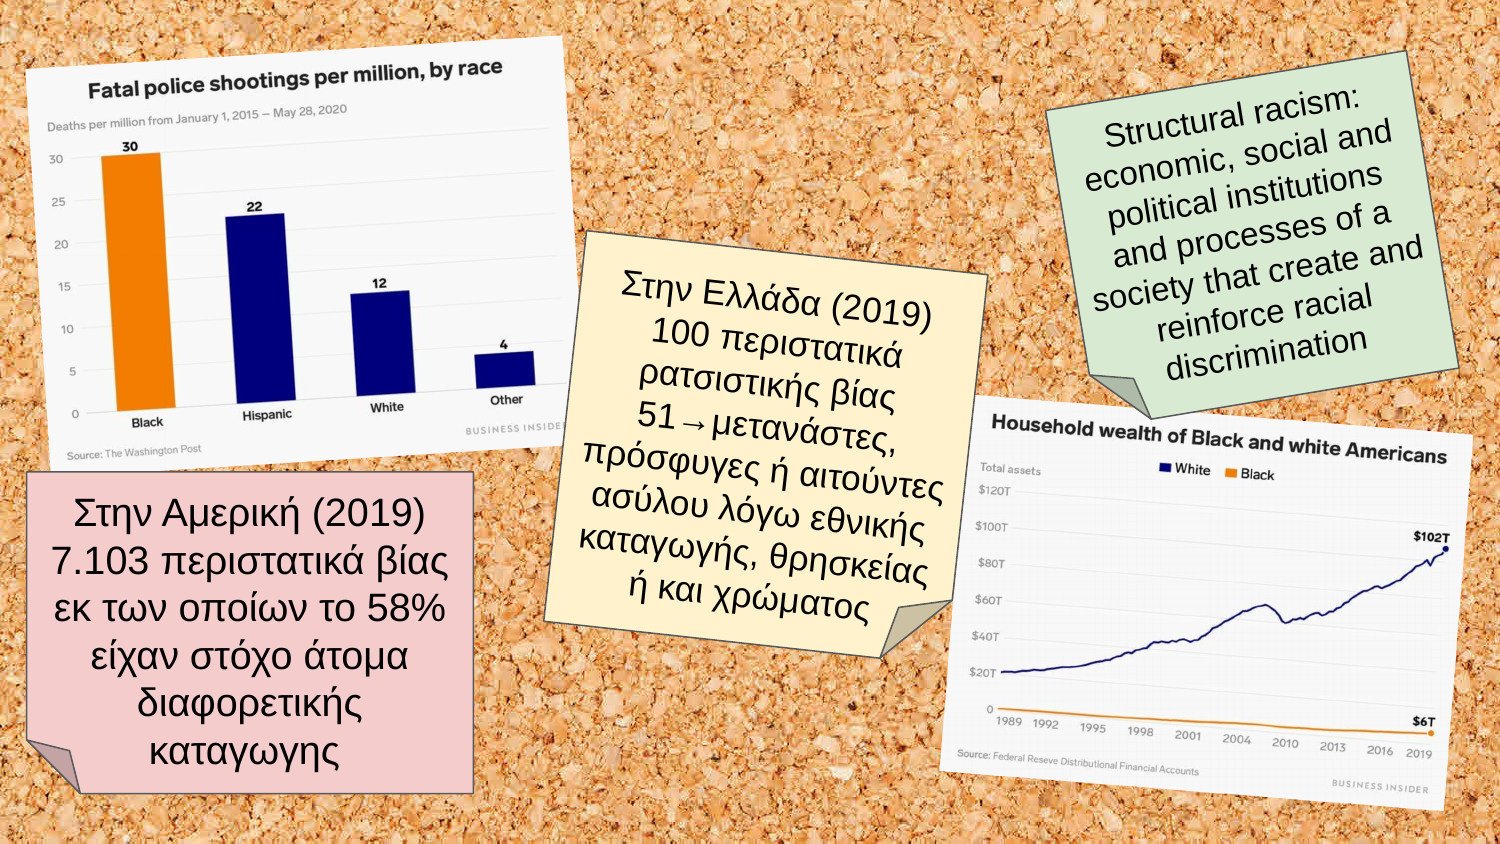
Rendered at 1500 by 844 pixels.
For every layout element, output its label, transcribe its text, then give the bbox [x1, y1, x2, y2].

picture [0, 0, 1500, 844]
text_box Structural racism: economic, social and political institutions and processes of a society that create and reinforce racial discrimination [1045, 50, 1460, 419]
text_box Στην Ελλάδα (2019) 100 περιστατικά ρατσιστικής βίας 51→μετανάστες, πρόσφυγες ή αιτούντες ασύλου λόγω εθνικής καταγωγής, θρησκείας ή και χρώματος [543, 230, 988, 659]
text_box Στην Αμερική (2019) 7.103 περιστατικά βίας εκ των οποίων το 58% είχαν στόχο άτομα διαφορετικής καταγωγης [26, 471, 474, 794]
